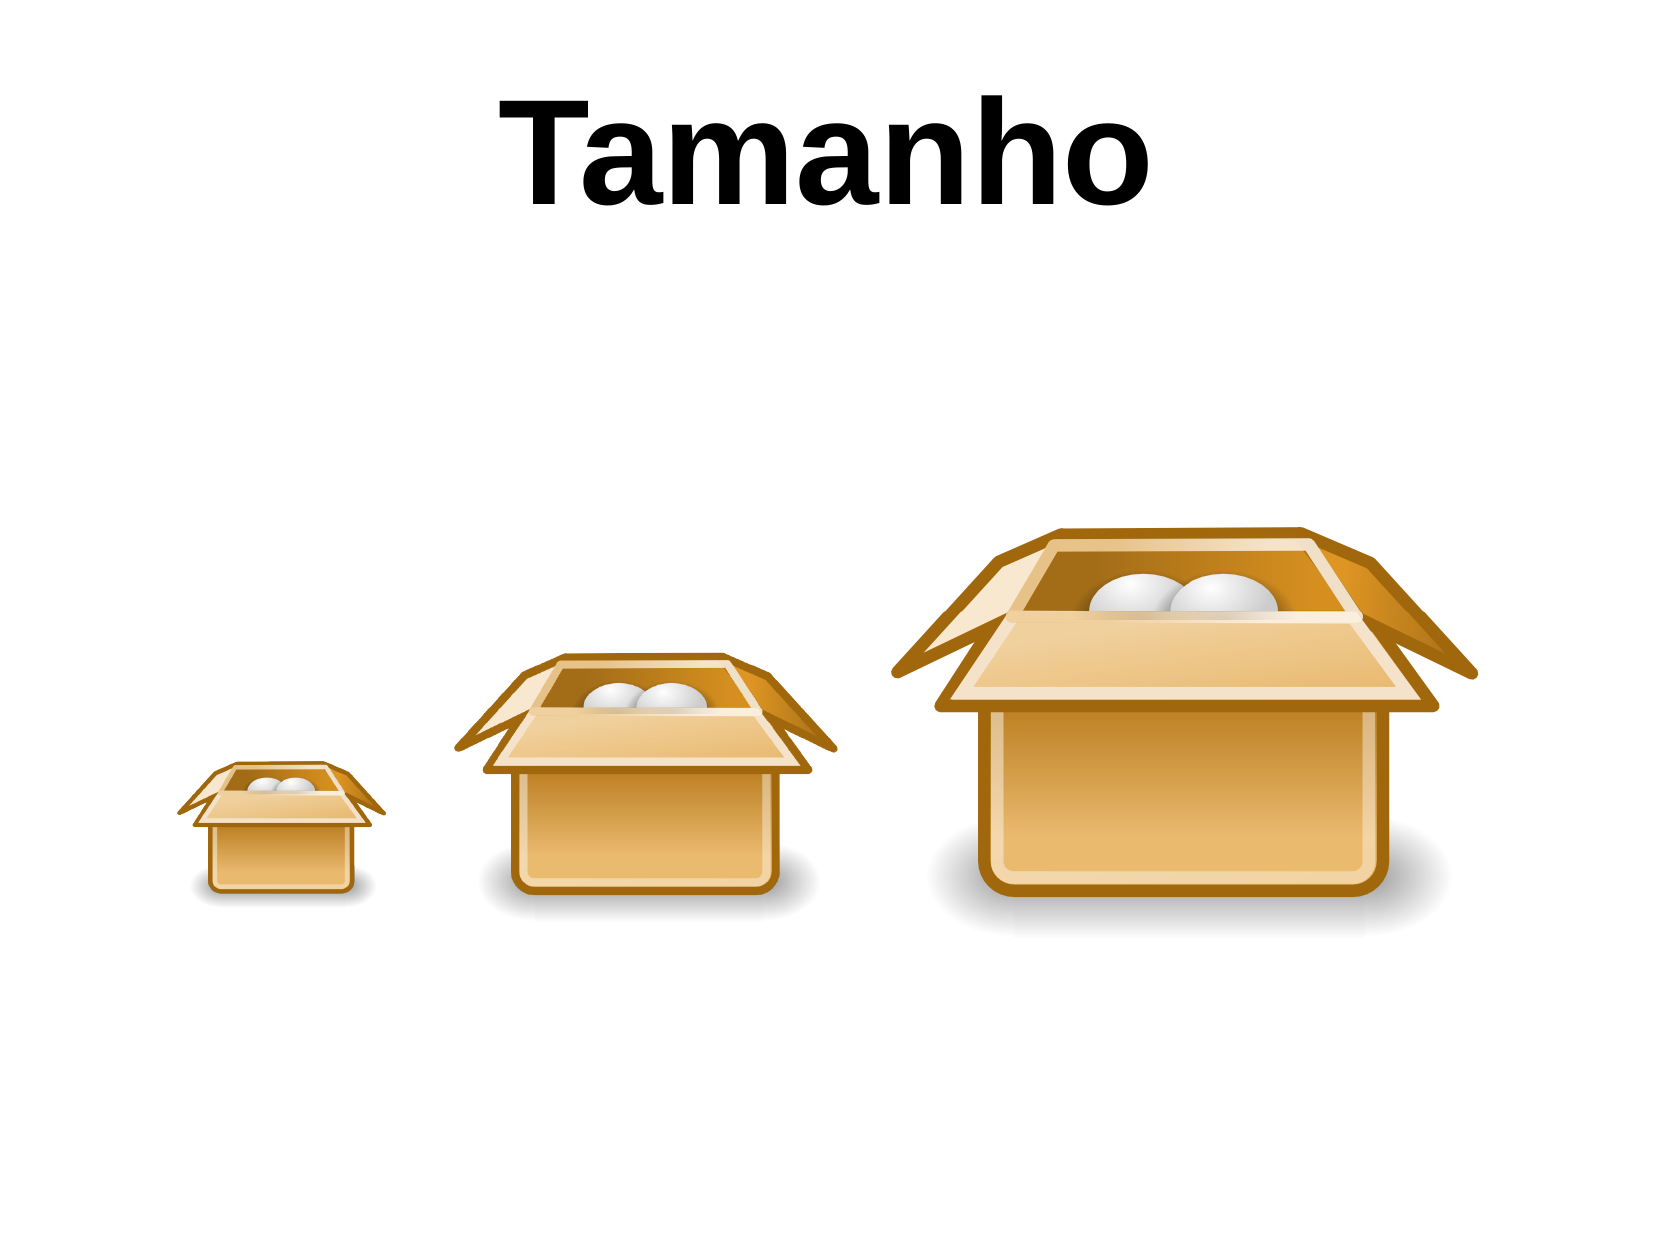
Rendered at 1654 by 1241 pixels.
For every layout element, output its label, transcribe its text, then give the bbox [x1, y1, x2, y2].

title Tamanho [82, 49, 1571, 257]
picture [454, 578, 845, 969]
picture [891, 413, 1489, 1011]
picture [177, 720, 390, 934]
